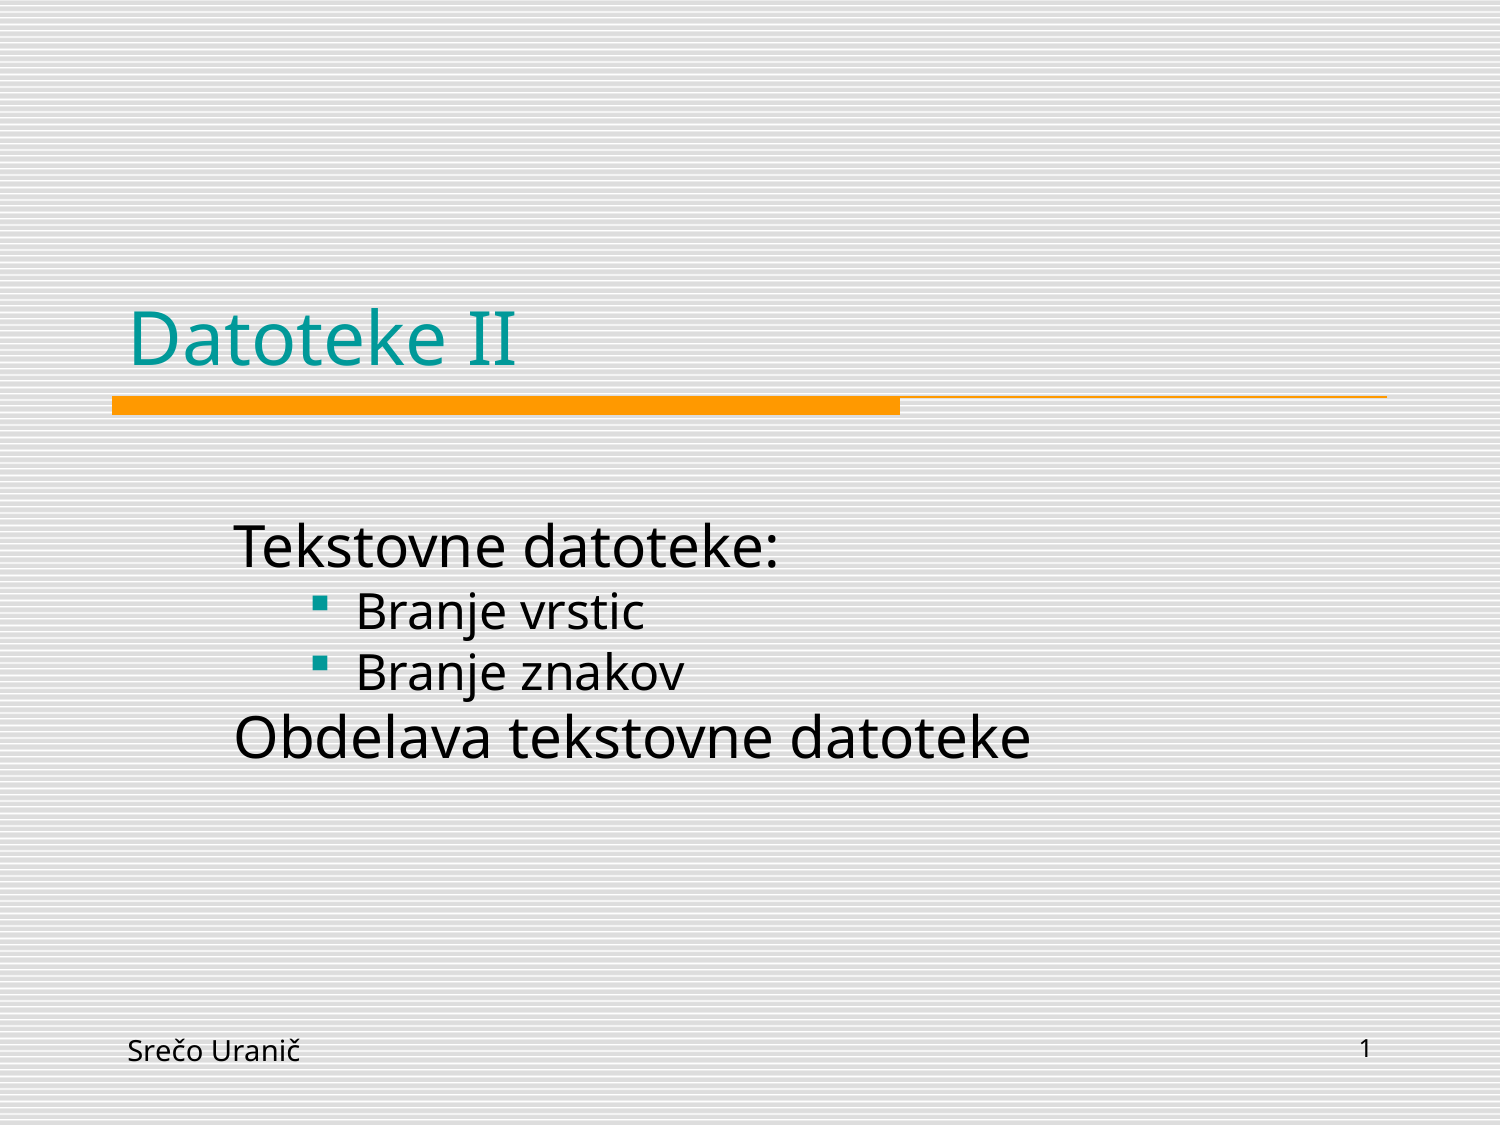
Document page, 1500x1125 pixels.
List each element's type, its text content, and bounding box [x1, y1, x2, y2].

text_box Srečo Uranič [112, 1025, 426, 1083]
text_box <number> [1074, 1025, 1388, 1101]
title Datoteke II [112, 162, 1388, 388]
picture [0, 0, 1500, 1125]
text_box Tekstovne datoteke: Branje vrstic Branje znakov Obdelava tekstovne datoteke [218, 515, 1369, 778]
